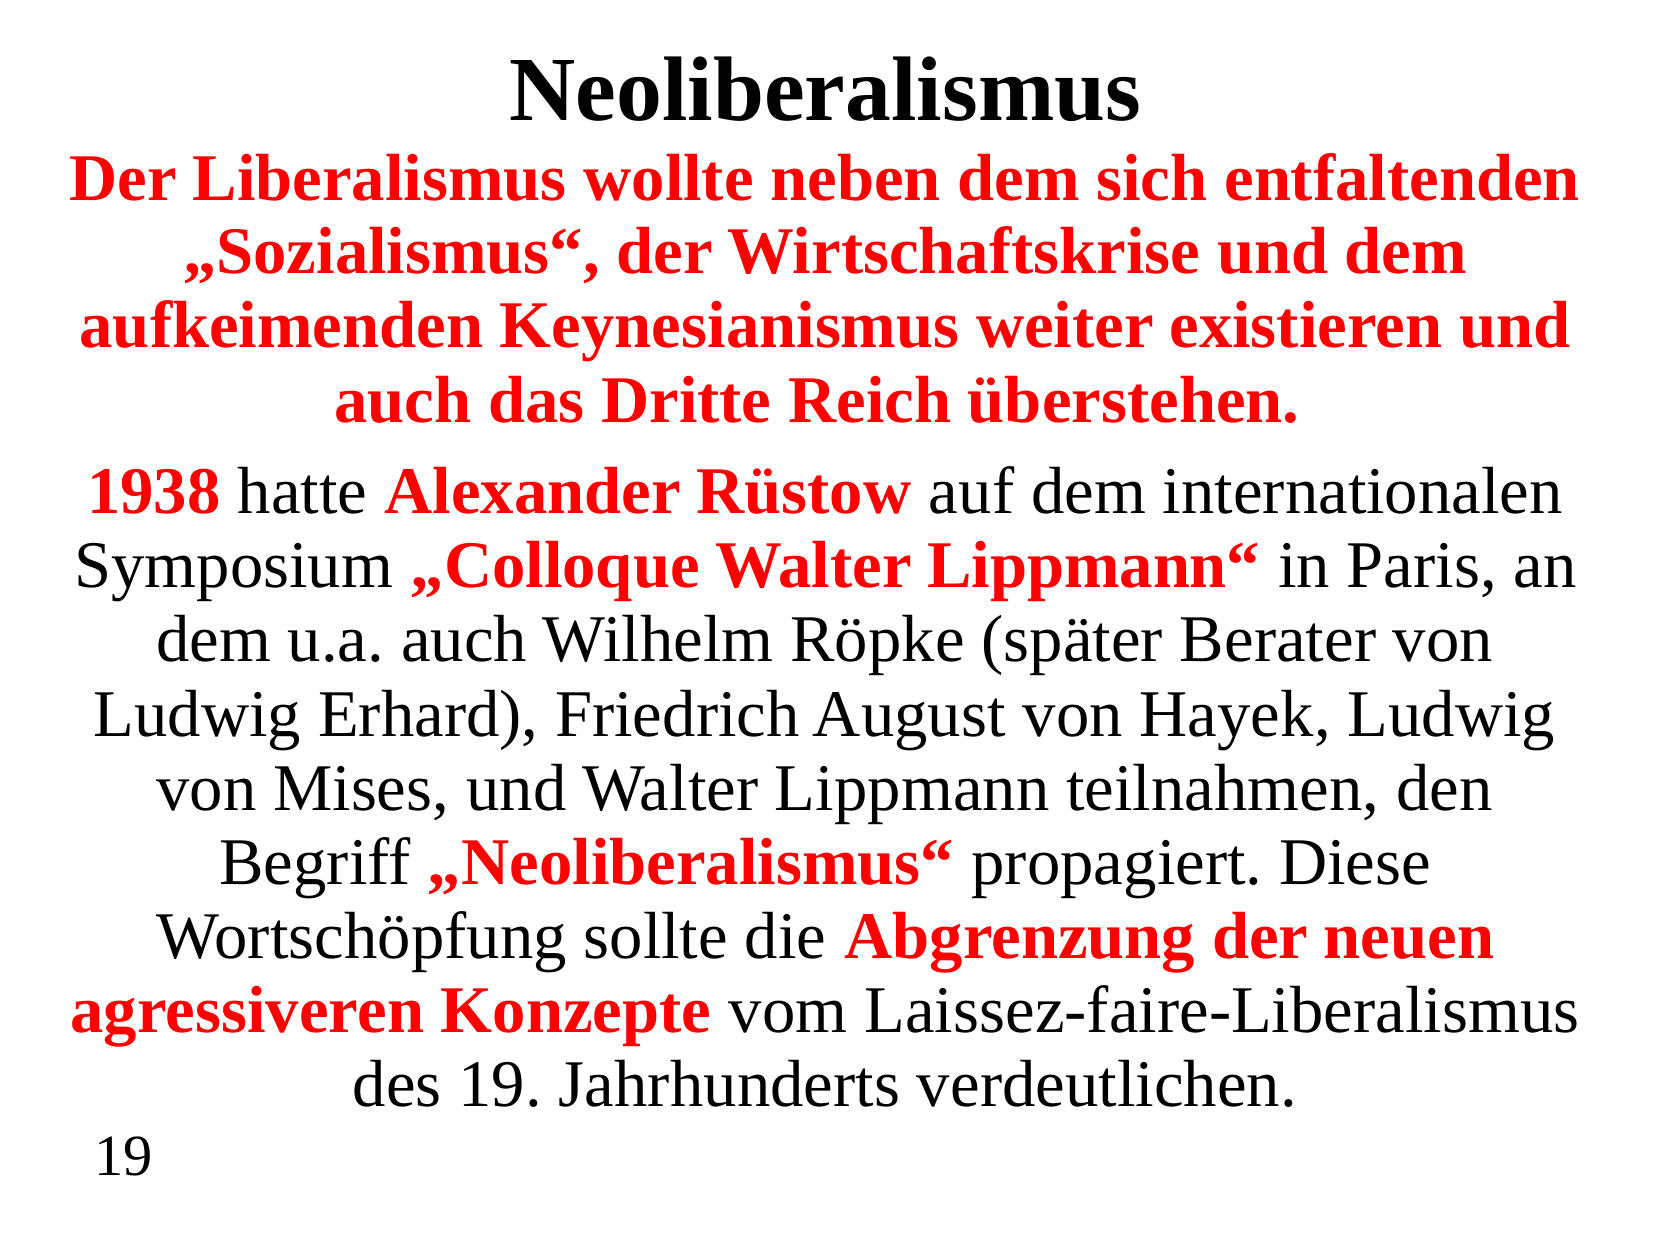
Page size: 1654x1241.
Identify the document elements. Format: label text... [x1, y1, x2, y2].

text_box Neoliberalismus Der Liberalismus wollte neben dem sich entfaltenden „Sozialismus“, der Wirtschaftskrise und dem aufkeimenden Keynesianismus weiter existieren und auch das Dritte Reich überstehen. 1938 hatte Alexander Rüstow auf dem internationalen Symposium „Colloque Walter Lippmann“ in Paris, an dem u.a. auch Wilhelm Röpke (später Berater von Ludwig Erhard), Friedrich August von Hayek, Ludwig von Mises, und Walter Lippmann teilnahmen, den Begriff „Neoliberalismus“ propagiert. Diese Wortschöpfung sollte die Abgrenzung der neuen agressiveren Konzepte vom Laissez-faire-Liberalismus des 19. Jahrhunderts verdeutlichen. [54, 31, 1620, 1191]
text_box <Foliennummer> [0, 1115, 343, 1196]
